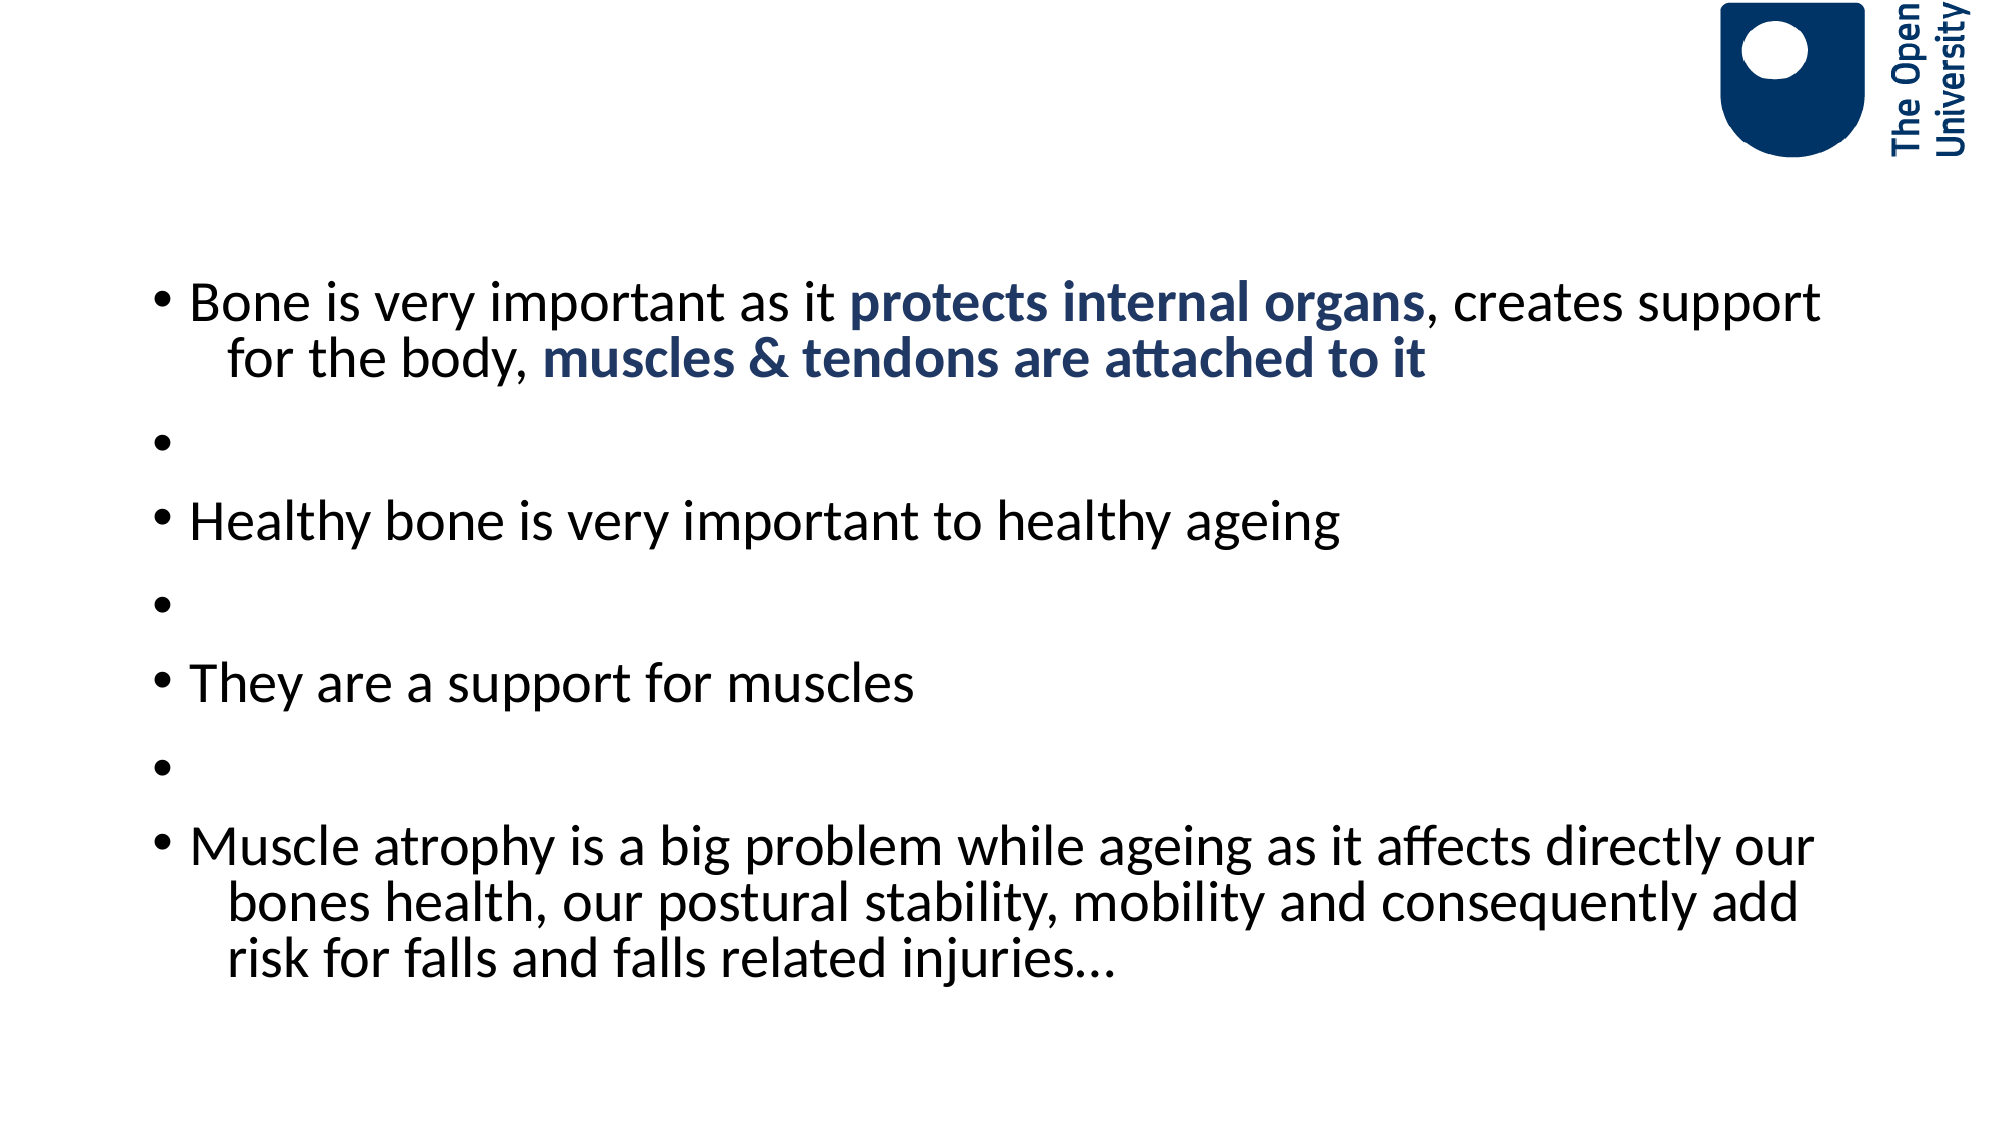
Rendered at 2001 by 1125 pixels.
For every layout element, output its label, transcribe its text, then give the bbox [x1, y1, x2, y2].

picture [1719, 0, 1973, 159]
list Bone is very important as it protects internal organs, creates support for the body, muscles & tendons are attached to it Healthy bone is very important to healthy ageing They are a support for muscles Muscle atrophy is a big problem while ageing as it affects directly our bones health, our postural stability, mobility and consequently add risk for falls and falls related injuries… [137, 269, 1863, 1014]
